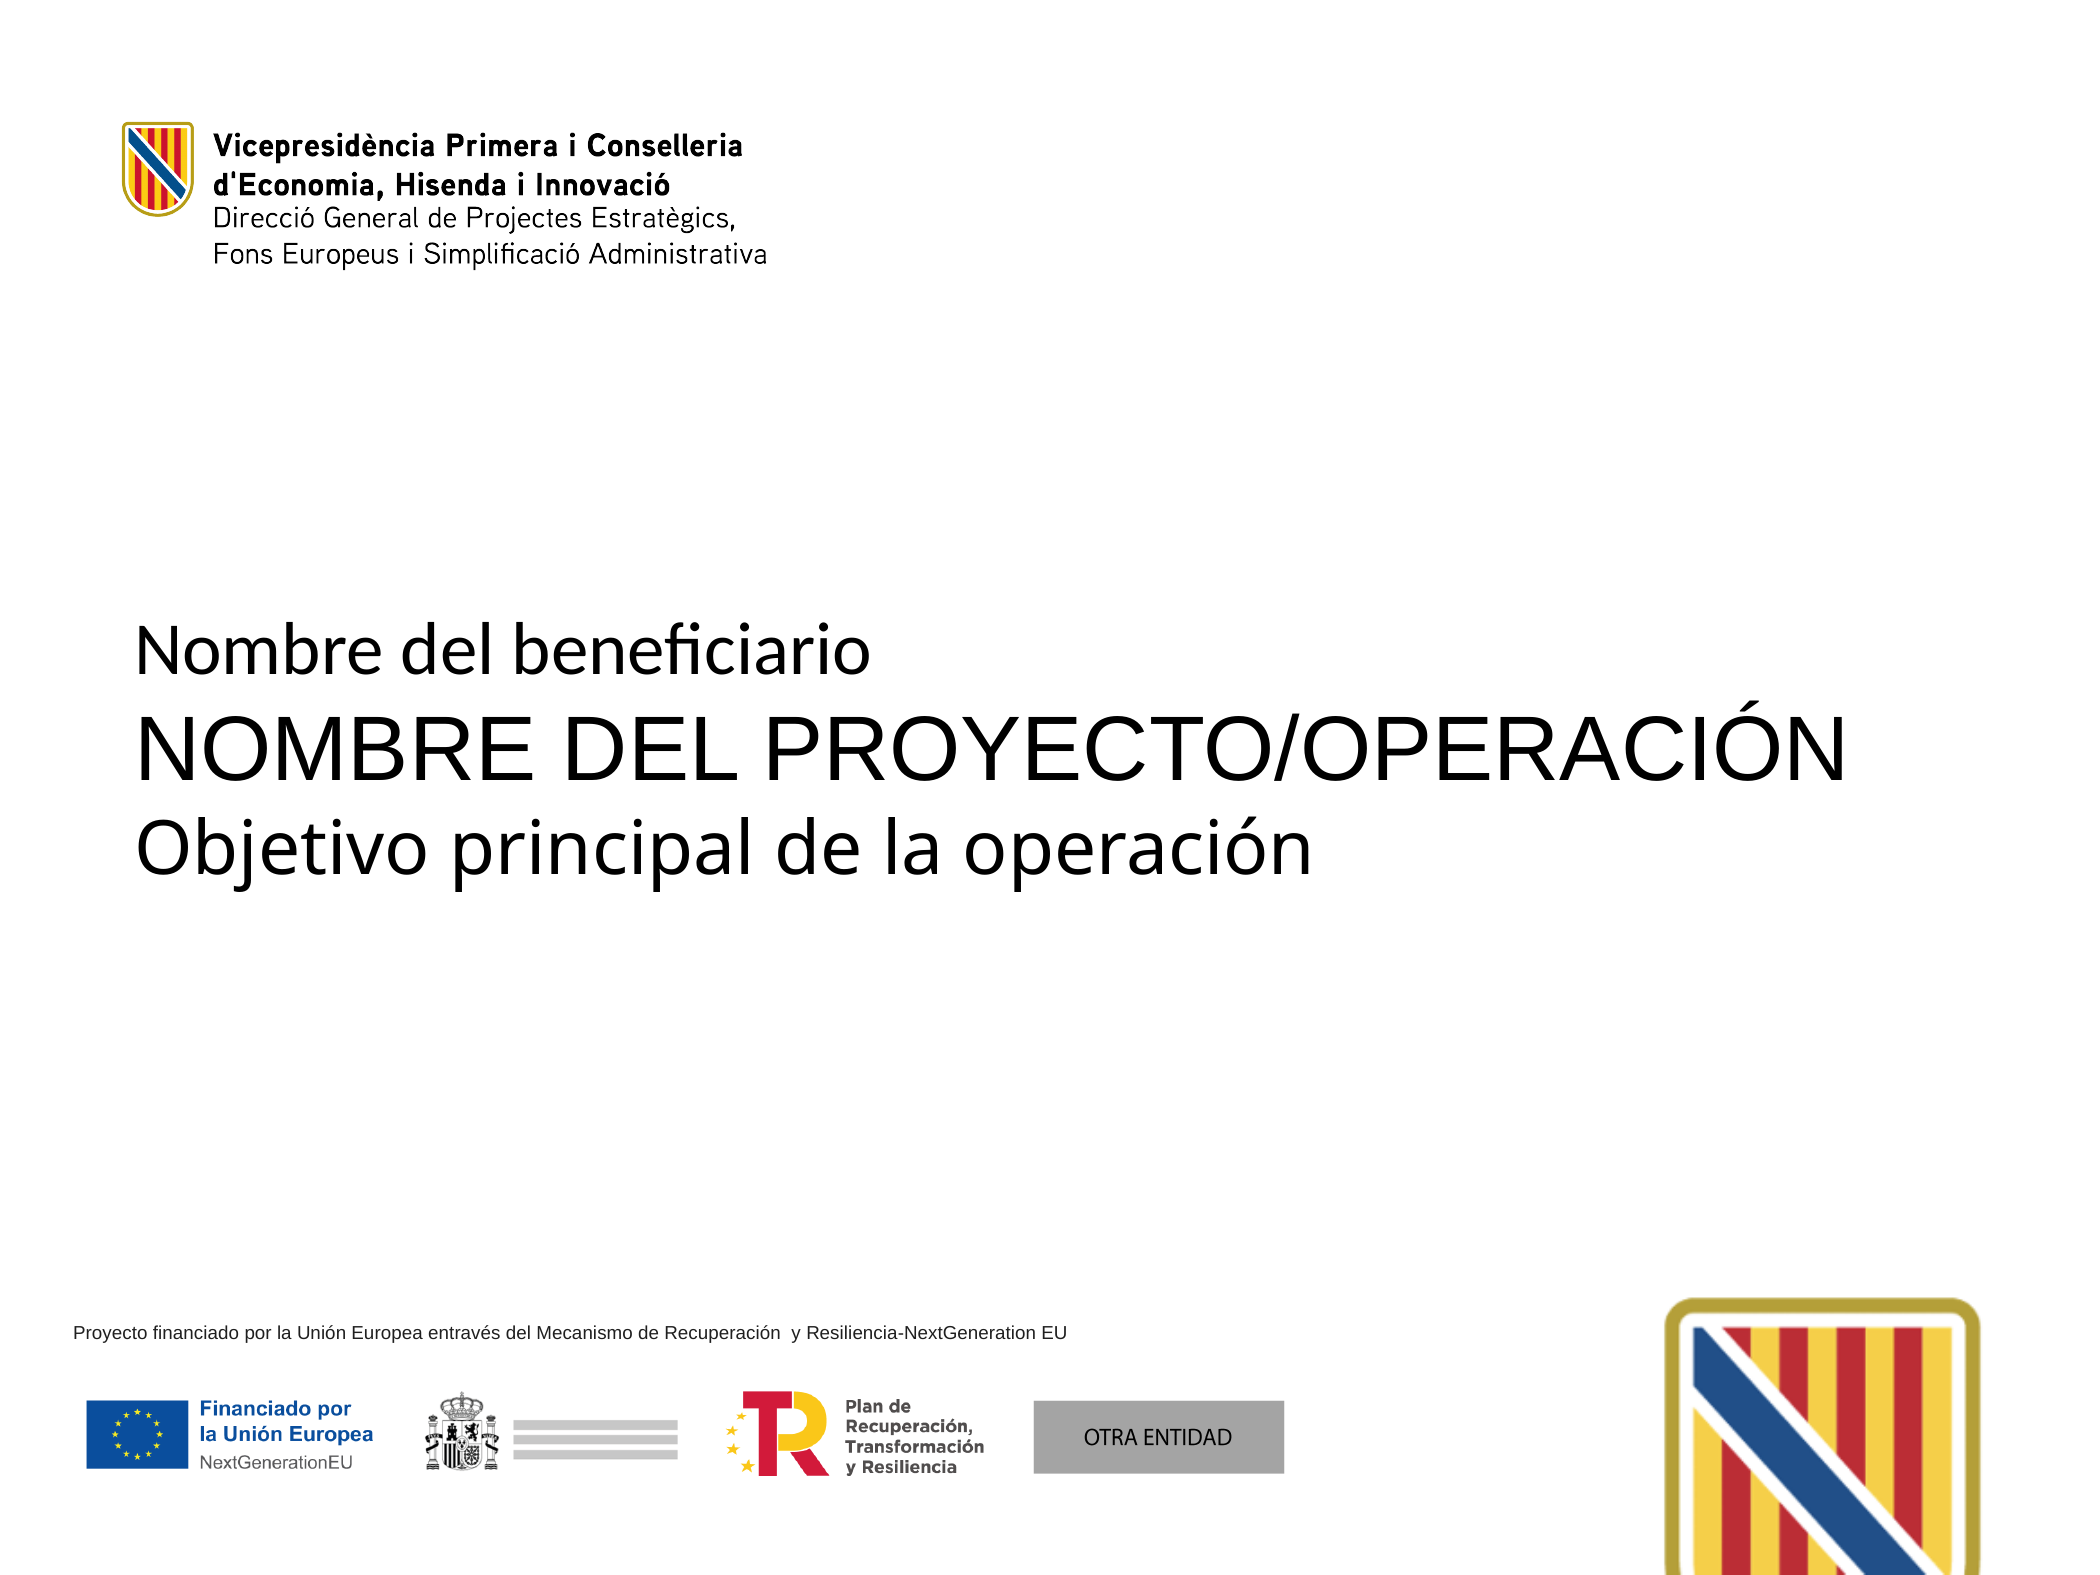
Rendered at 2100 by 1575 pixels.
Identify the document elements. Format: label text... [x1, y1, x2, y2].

picture [114, 107, 815, 278]
text_box Proyecto financiado por la Unión Europea entravés del Mecanismo de Recuperación y Resiliencia-NextGeneration EU [58, 1313, 1498, 1390]
picture [58, 1374, 1008, 1492]
picture [1029, 1395, 1291, 1480]
text_box Nombre del beneficiario NOMBRE DEL PROYECTO/OPERACIÓN Objetivo principal de la operación [119, 591, 1996, 897]
picture [1521, 1244, 2042, 1575]
